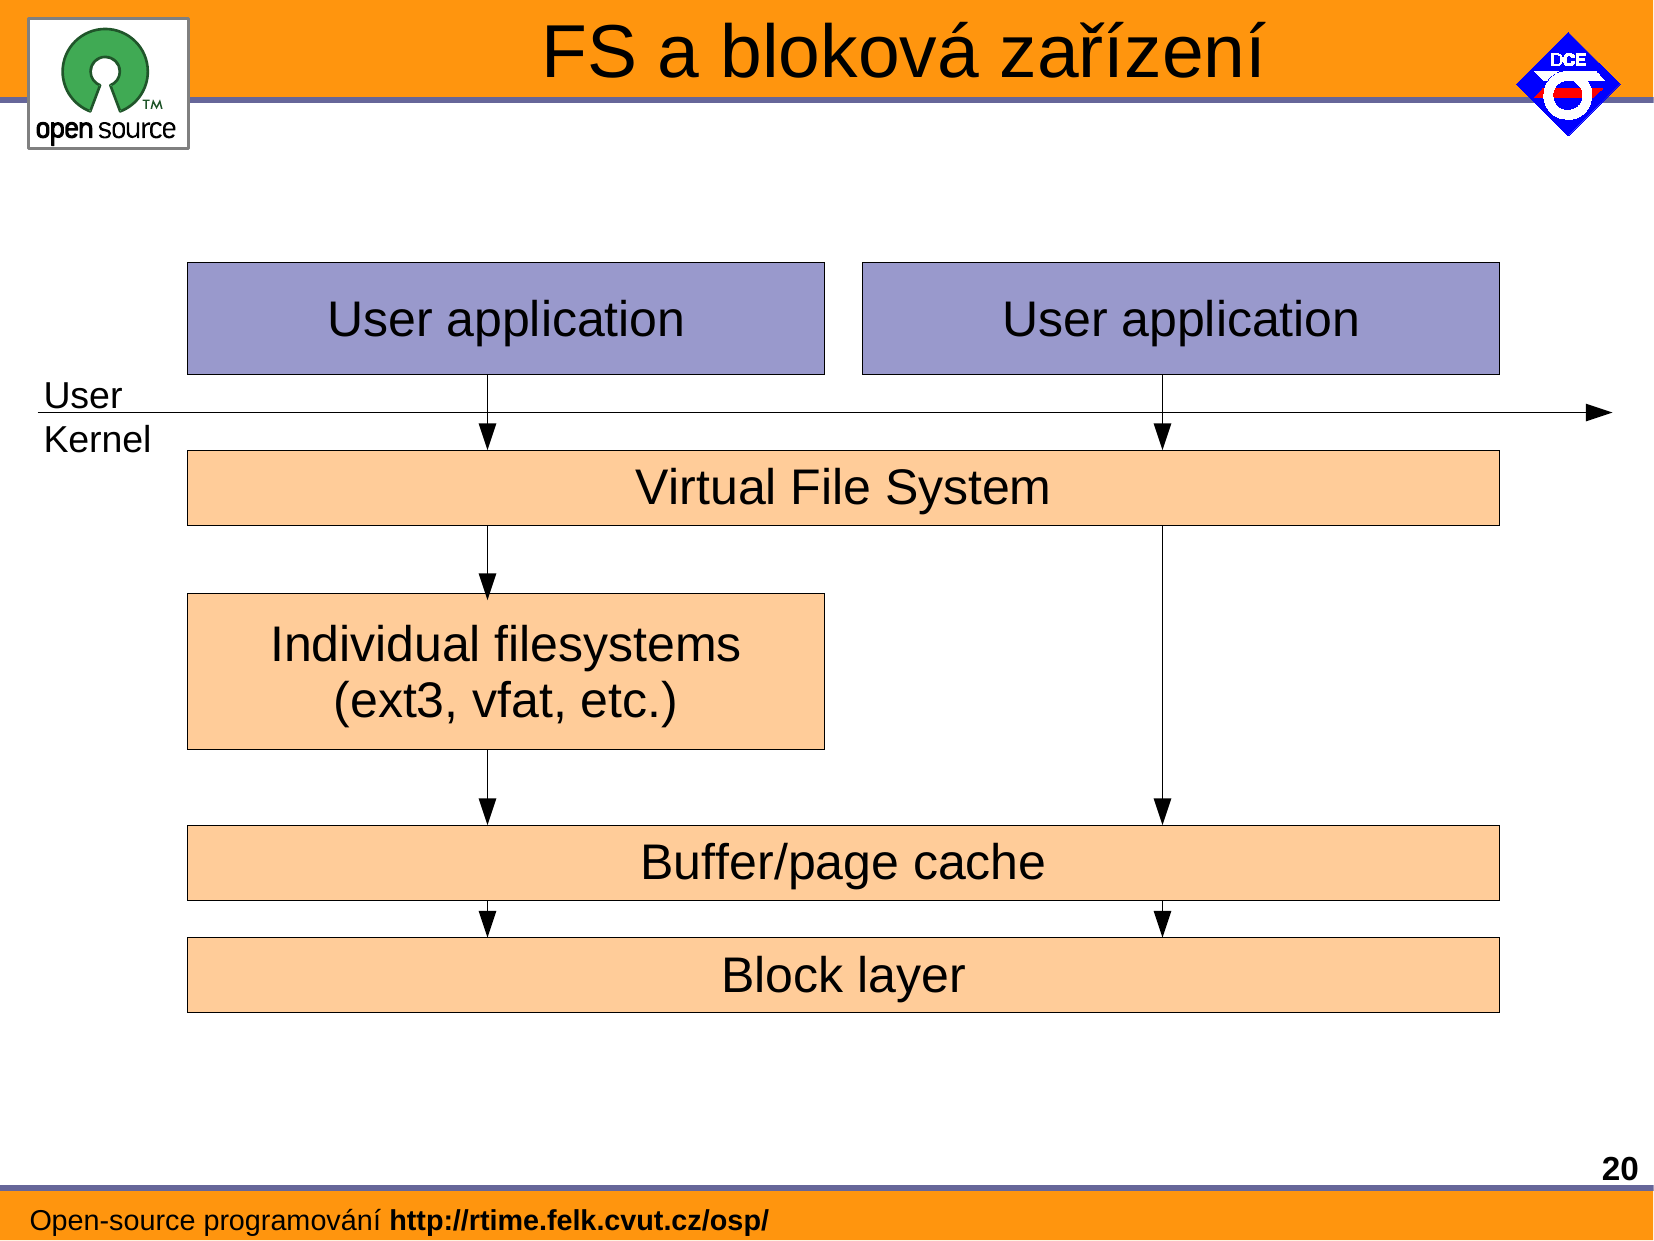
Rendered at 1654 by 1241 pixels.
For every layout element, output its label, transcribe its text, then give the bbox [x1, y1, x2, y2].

text_box Buffer/page cache [187, 825, 1500, 901]
text_box User [37, 368, 376, 428]
text_box Kernel [37, 428, 376, 472]
text_box Individual filesystems (ext3, vfat, etc.) [187, 593, 825, 750]
text_box Virtual File System [187, 450, 1500, 526]
title FS a bloková zařízení [178, 4, 1631, 98]
text_box User application [187, 262, 825, 375]
text_box User application [862, 262, 1500, 375]
text_box Block layer [187, 937, 1500, 1013]
